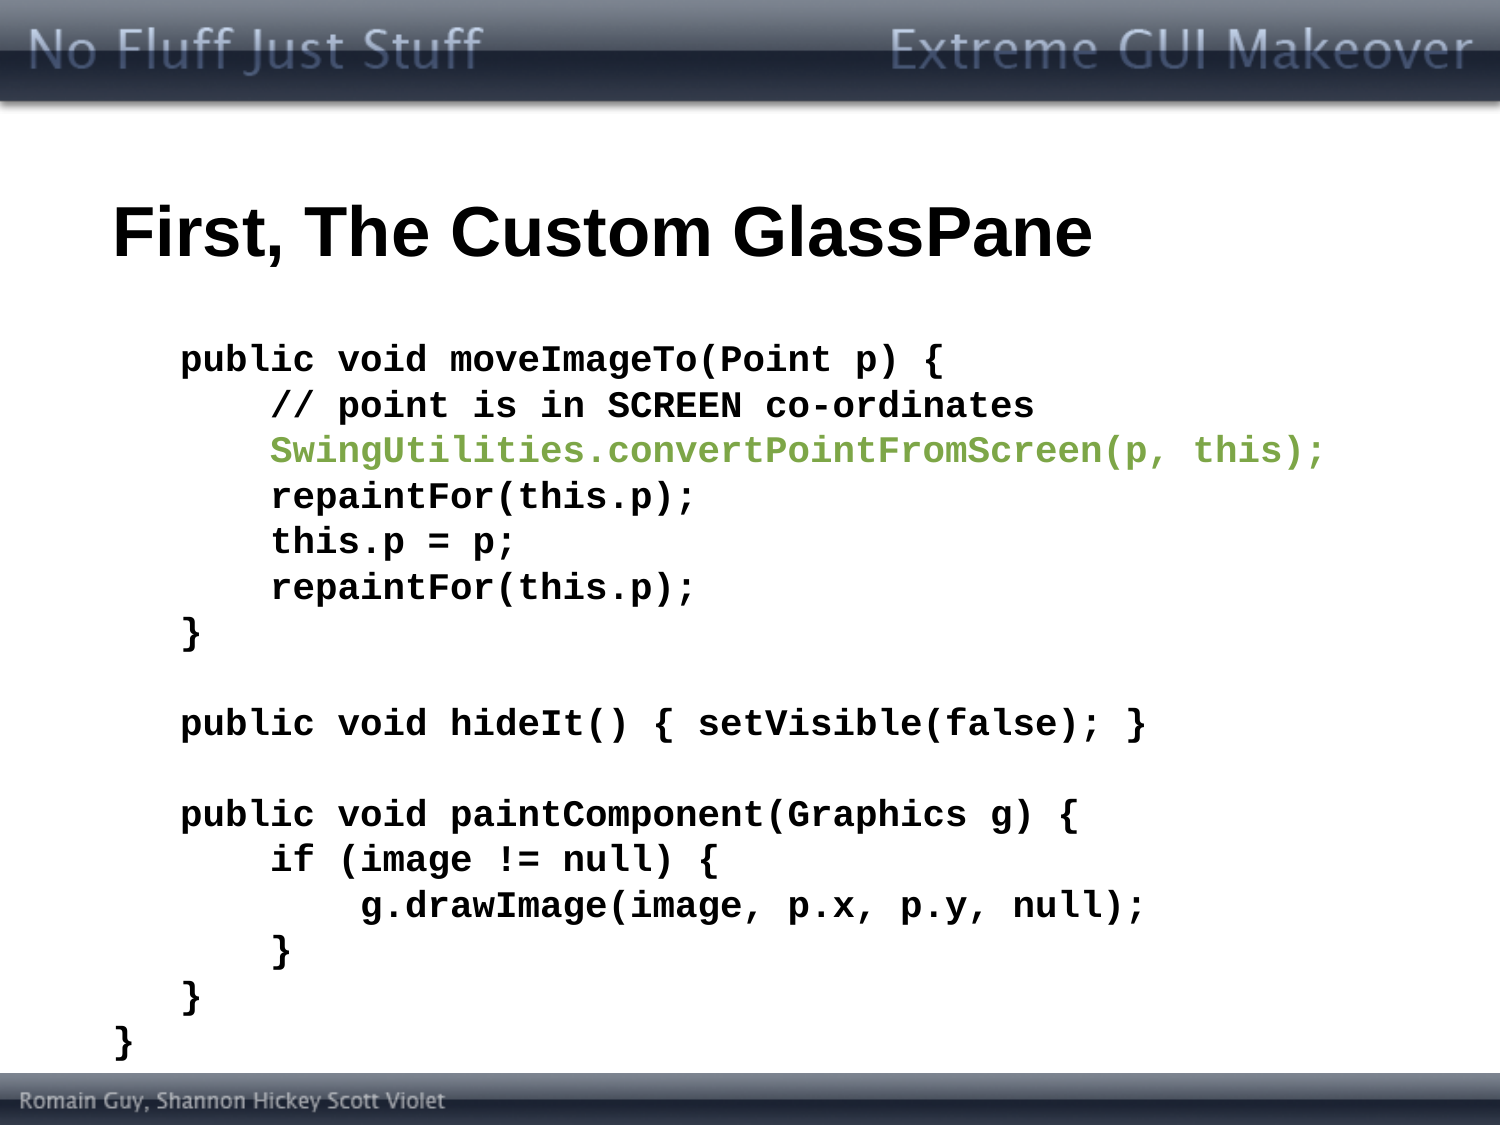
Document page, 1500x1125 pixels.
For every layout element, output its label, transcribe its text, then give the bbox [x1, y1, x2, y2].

picture [0, 0, 1500, 114]
title First, The Custom GlassPane [112, 119, 1417, 271]
picture [0, 1073, 1500, 1125]
text_box public void moveImageTo(Point p) { // point is in SCREEN co-ordinates SwingUtilities.convertPointFromScreen(p, this); repaintFor(this.p); this.p = p; repaintFor(this.p); } public void hideIt() { setVisible(false); } public void paintComponent(Graphics g) { if (image != null) { g.drawImage(image, p.x, p.y, null); } } } [112, 337, 1463, 1067]
